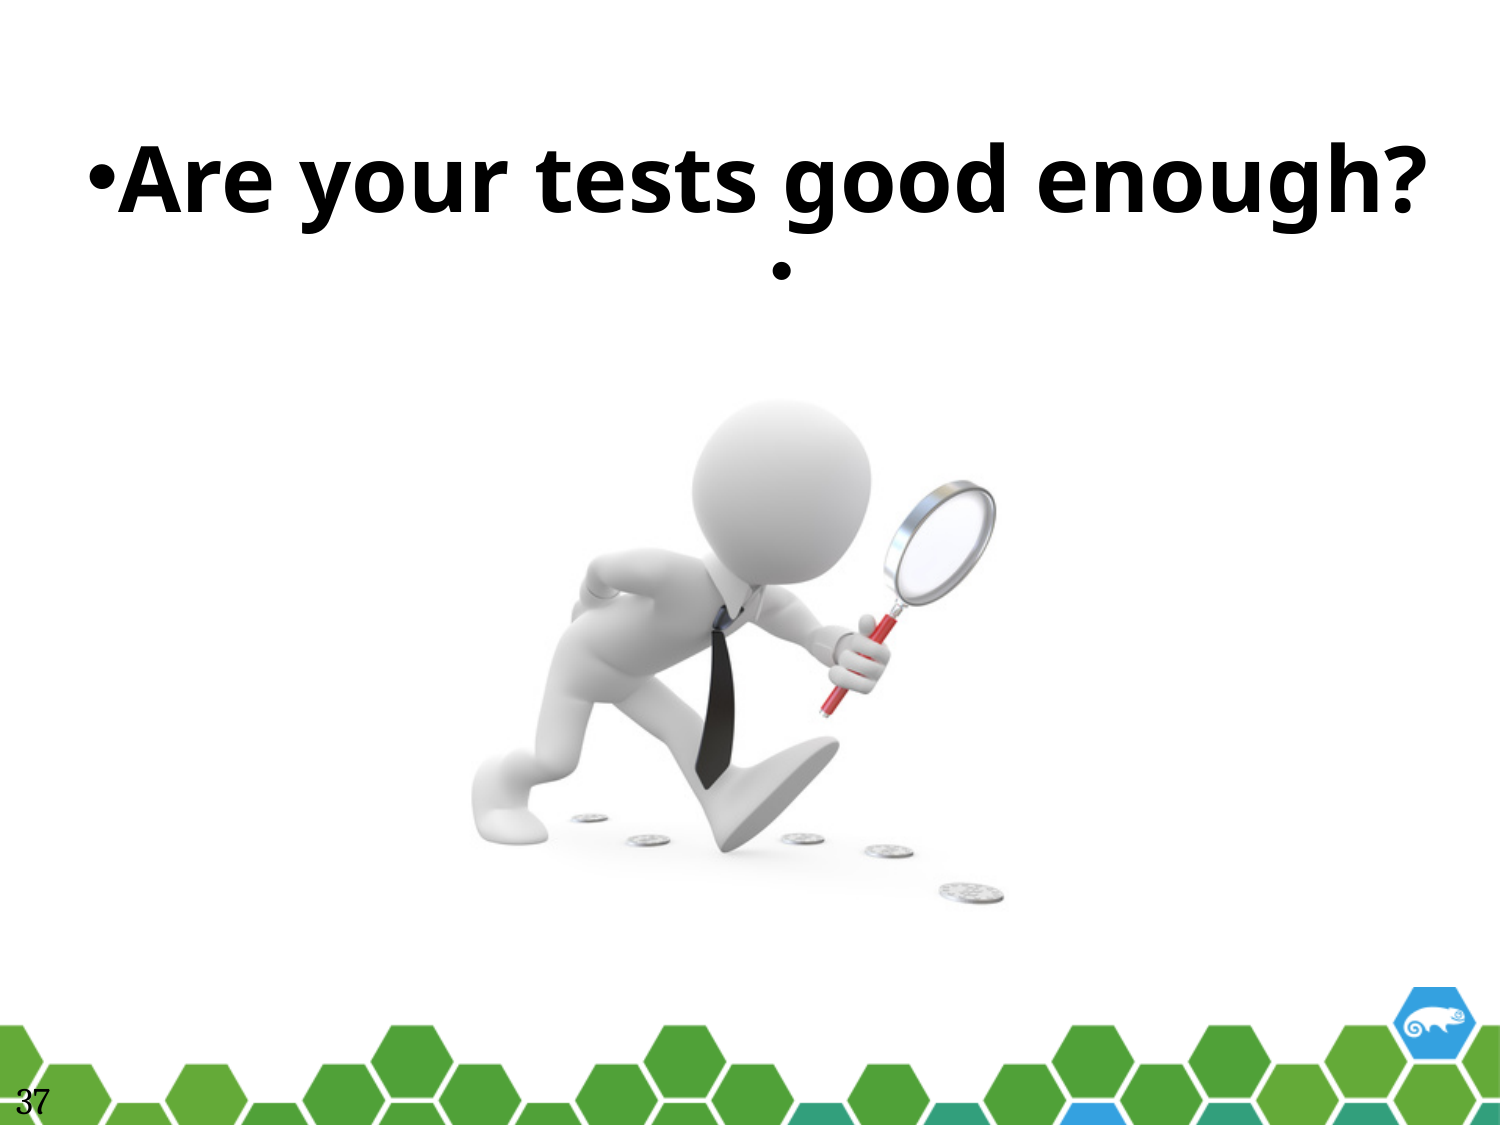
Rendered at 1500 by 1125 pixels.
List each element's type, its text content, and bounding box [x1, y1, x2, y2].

picture [467, 374, 1009, 915]
picture [0, 987, 1500, 1125]
text_box Are your tests good enough? [86, 120, 1500, 775]
